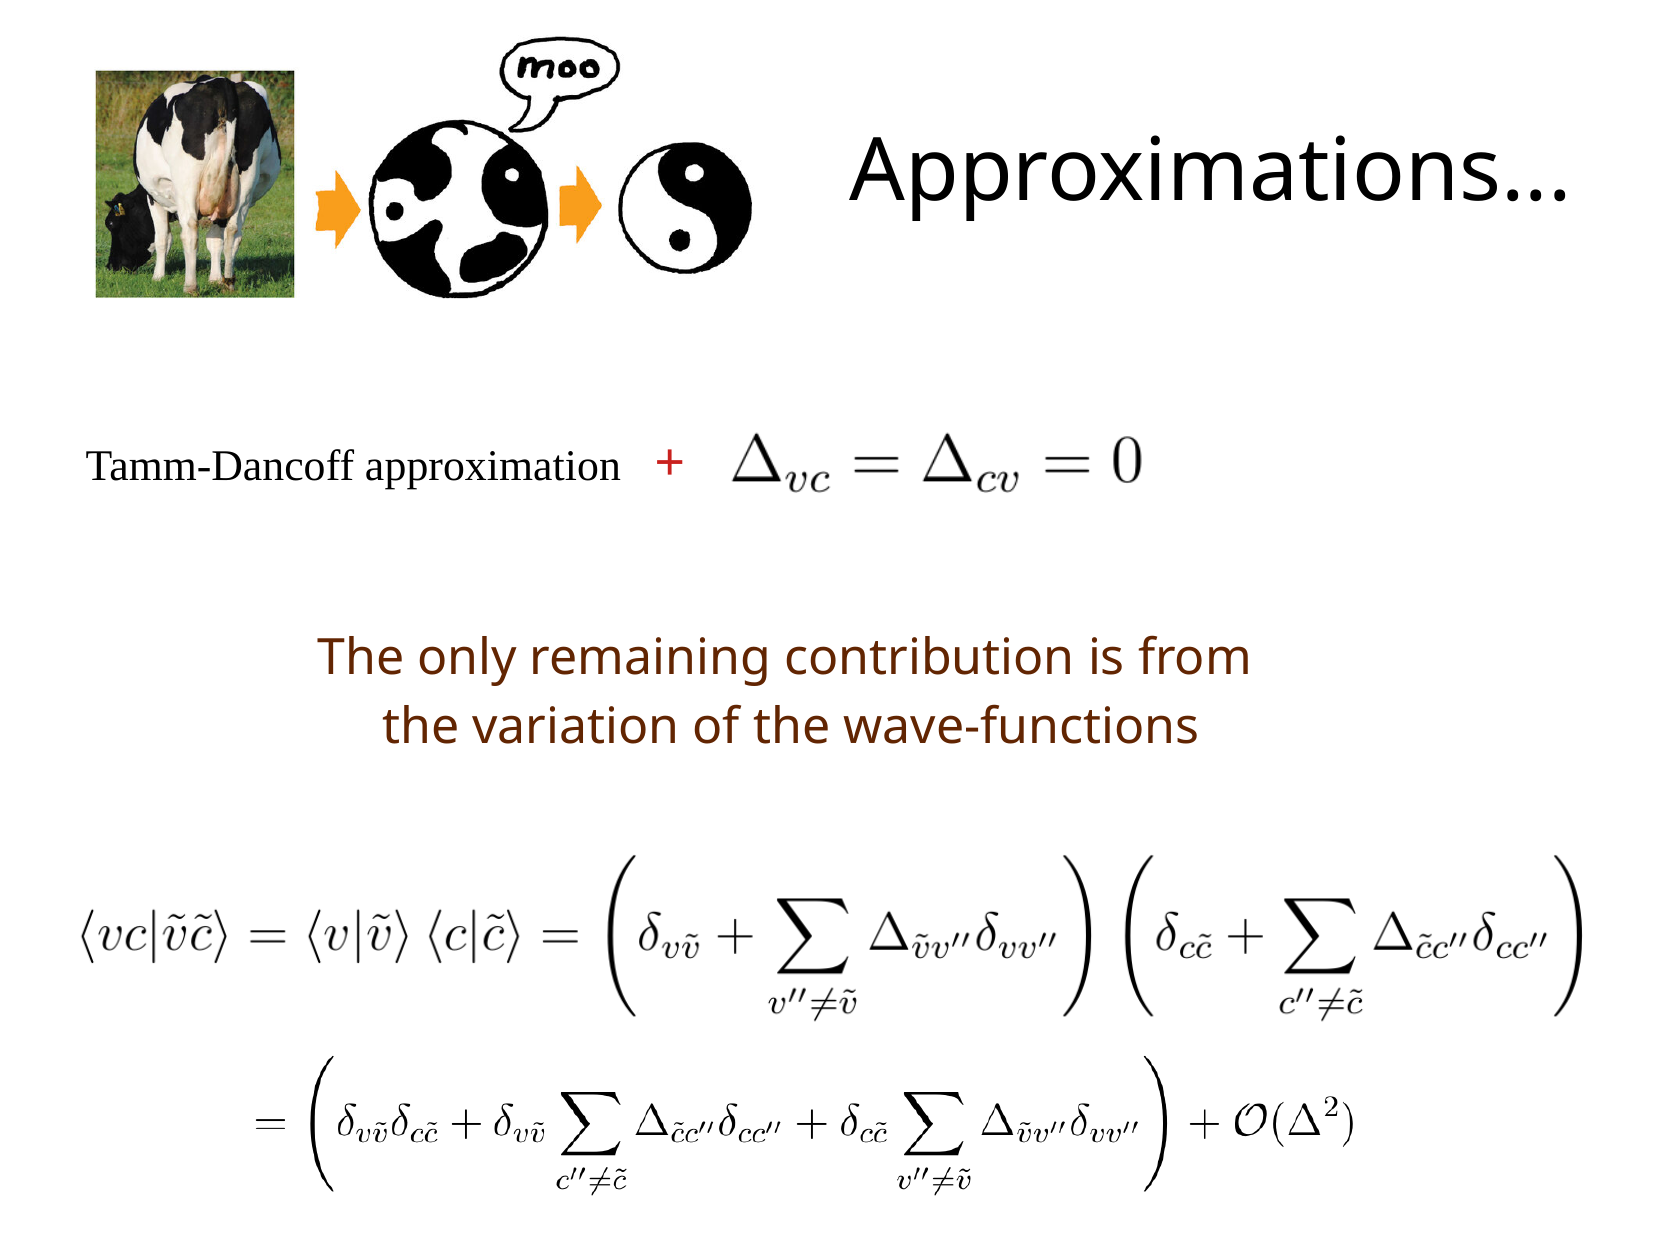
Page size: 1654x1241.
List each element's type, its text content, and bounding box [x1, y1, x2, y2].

title Approximations... [673, 23, 1654, 310]
picture [94, 35, 756, 299]
title The only remaining contribution is from the variation of the wave-functions [94, 587, 1489, 792]
picture [47, 838, 1630, 1217]
text_box Tamm-Dancoff approximation + [70, 425, 745, 501]
picture [714, 425, 1152, 511]
